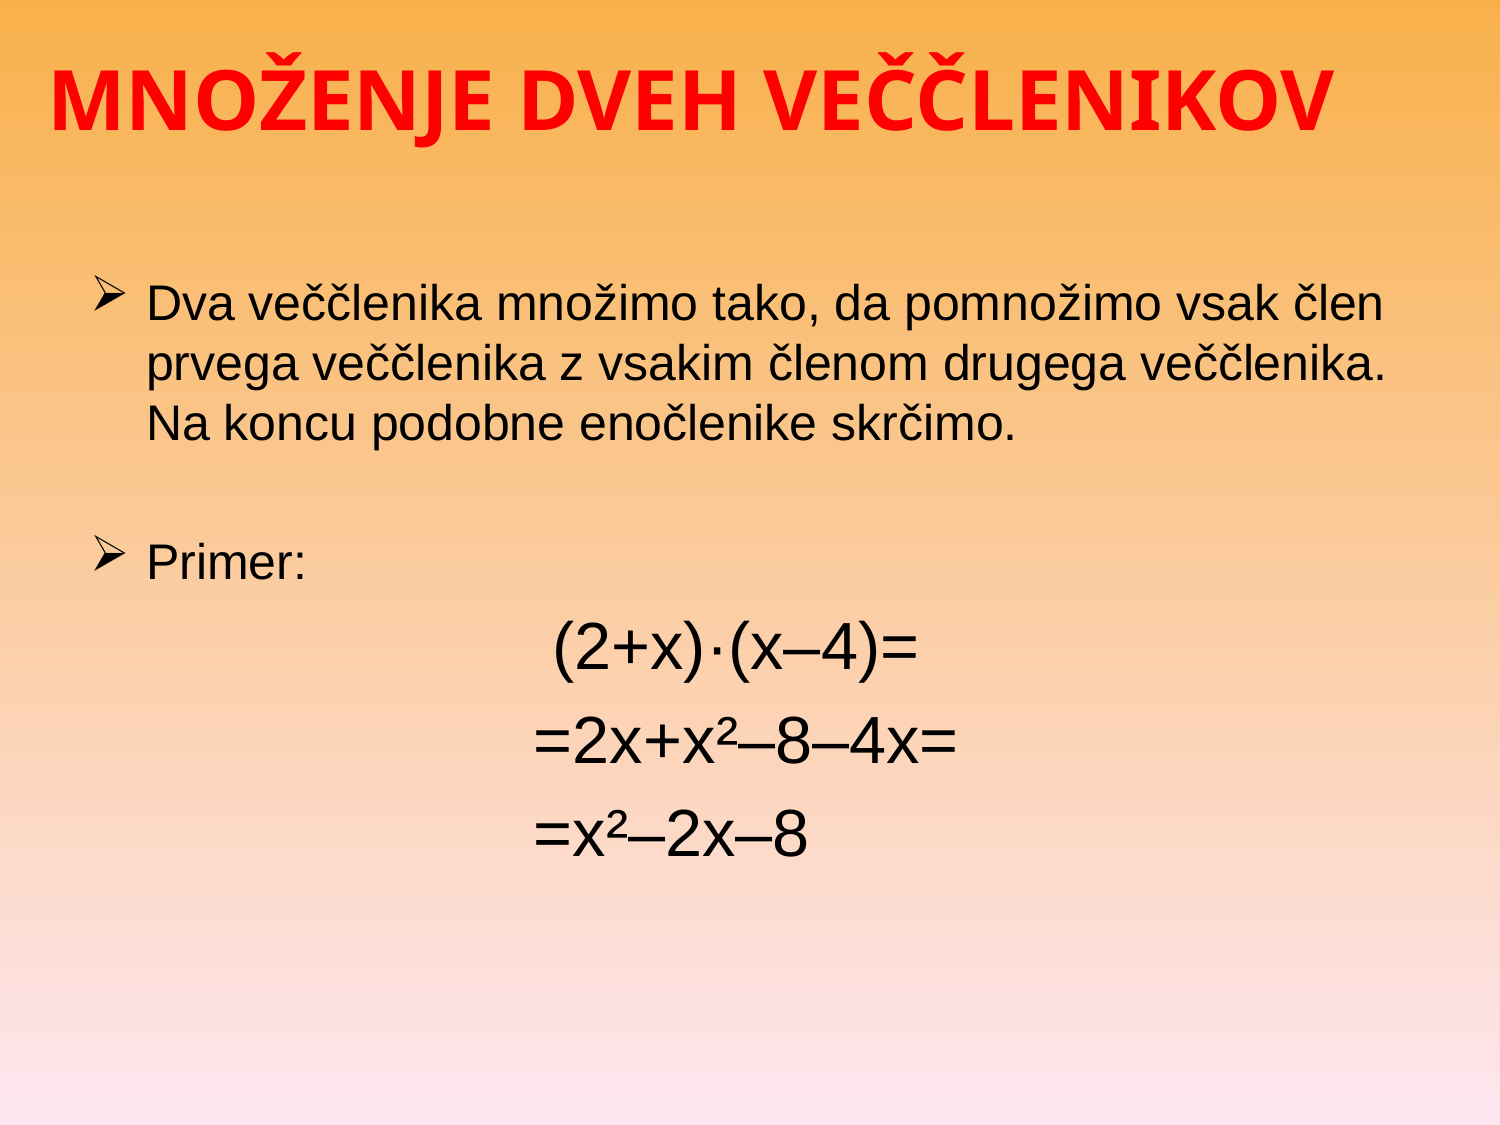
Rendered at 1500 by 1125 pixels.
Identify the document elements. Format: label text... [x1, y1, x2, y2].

list Dva veččlenika množimo tako, da pomnožimo vsak člen prvega veččlenika z vsakim členom drugega veččlenika. Na koncu podobne enočlenike skrčimo. Primer: (2+x)·(x–4)= =2x+x²–8–4x= =x²–2x–8 [75, 262, 1425, 1005]
title MNOŽENJE DVEH VEČČLENIKOV [29, 0, 1380, 188]
